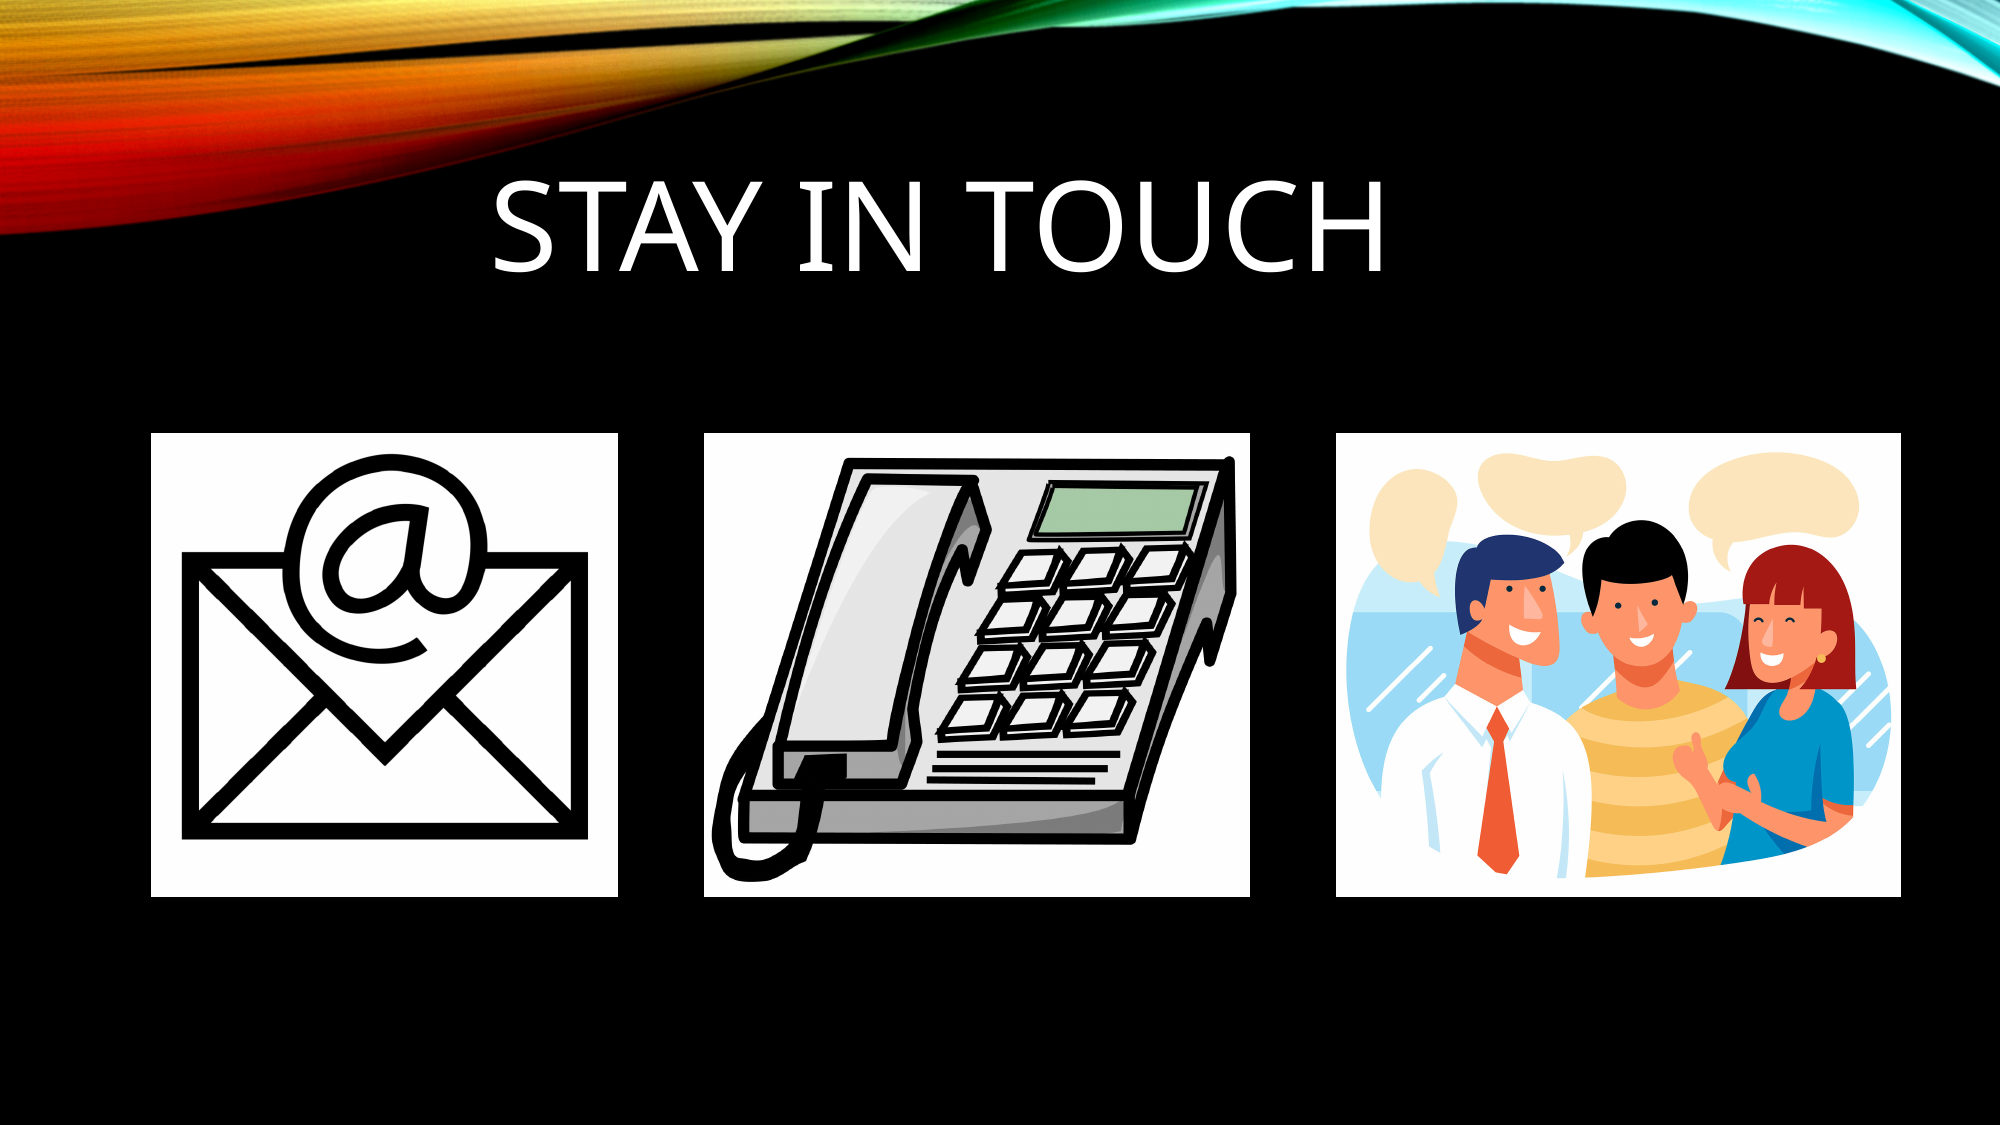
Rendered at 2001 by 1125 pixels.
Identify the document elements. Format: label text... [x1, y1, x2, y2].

picture [704, 433, 1250, 897]
picture [1336, 433, 1901, 897]
title Stay in touch [474, 125, 1888, 338]
picture [151, 433, 618, 897]
